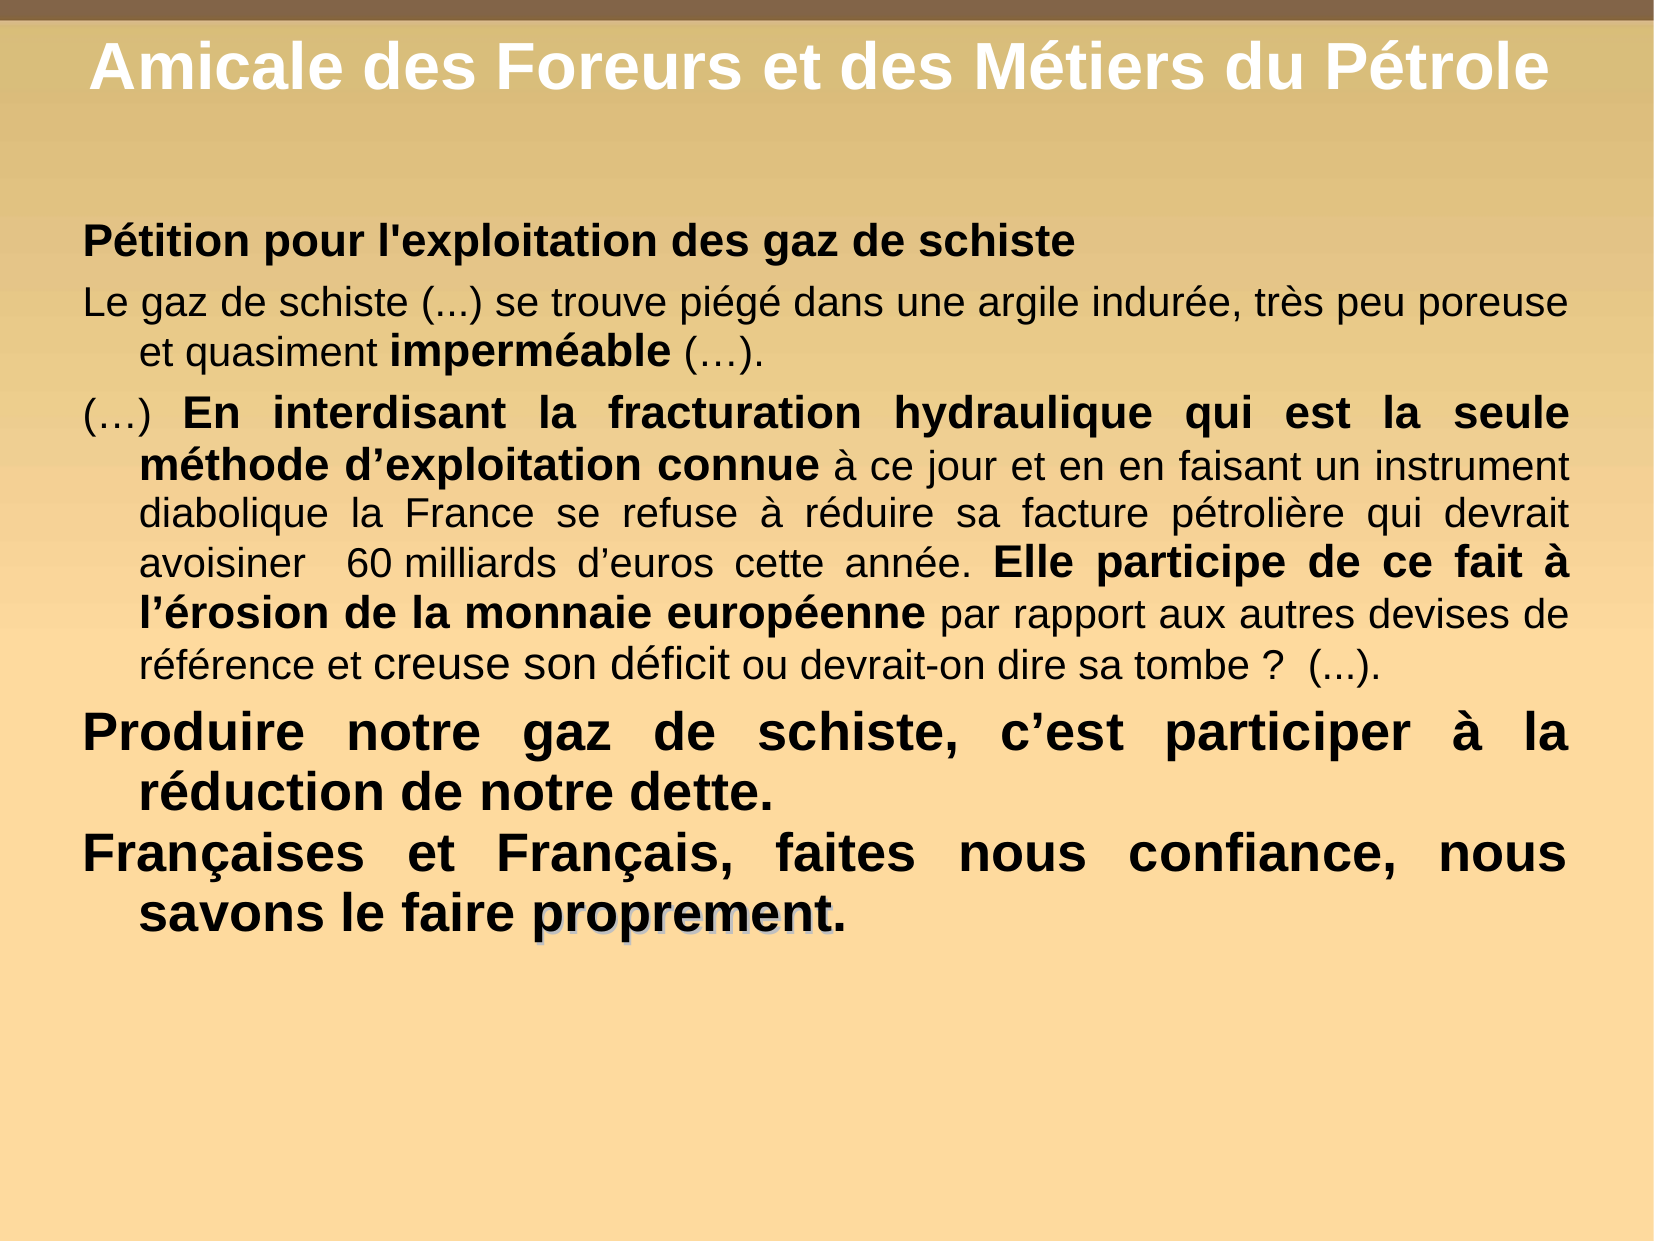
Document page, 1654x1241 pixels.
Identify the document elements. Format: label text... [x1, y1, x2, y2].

picture [0, 0, 1654, 1241]
list Pétition pour l'exploitation des gaz de schiste Le gaz de schiste (...) se trouve piégé dans une argile indurée, très peu poreuse et quasiment imperméable (…). (…) En interdisant la fracturation hydraulique qui est la seule méthode d’exploitation connue à ce jour et en en faisant un instrument diabolique la France se refuse à réduire sa facture pétrolière qui devrait avoisiner 60 milliards d’euros cette année. Elle participe de ce fait à l’érosion de la monnaie européenne par rapport aux autres devises de référence et creuse son déficit ou devrait-on dire sa tombe ? (...). Produire notre gaz de schiste, c’est participer à la réduction de notre dette. Françaises et Français, faites nous confiance, nous savons le faire proprement. [82, 212, 1571, 1166]
title Amicale des Foreurs et des Métiers du Pétrole [76, 0, 1565, 130]
